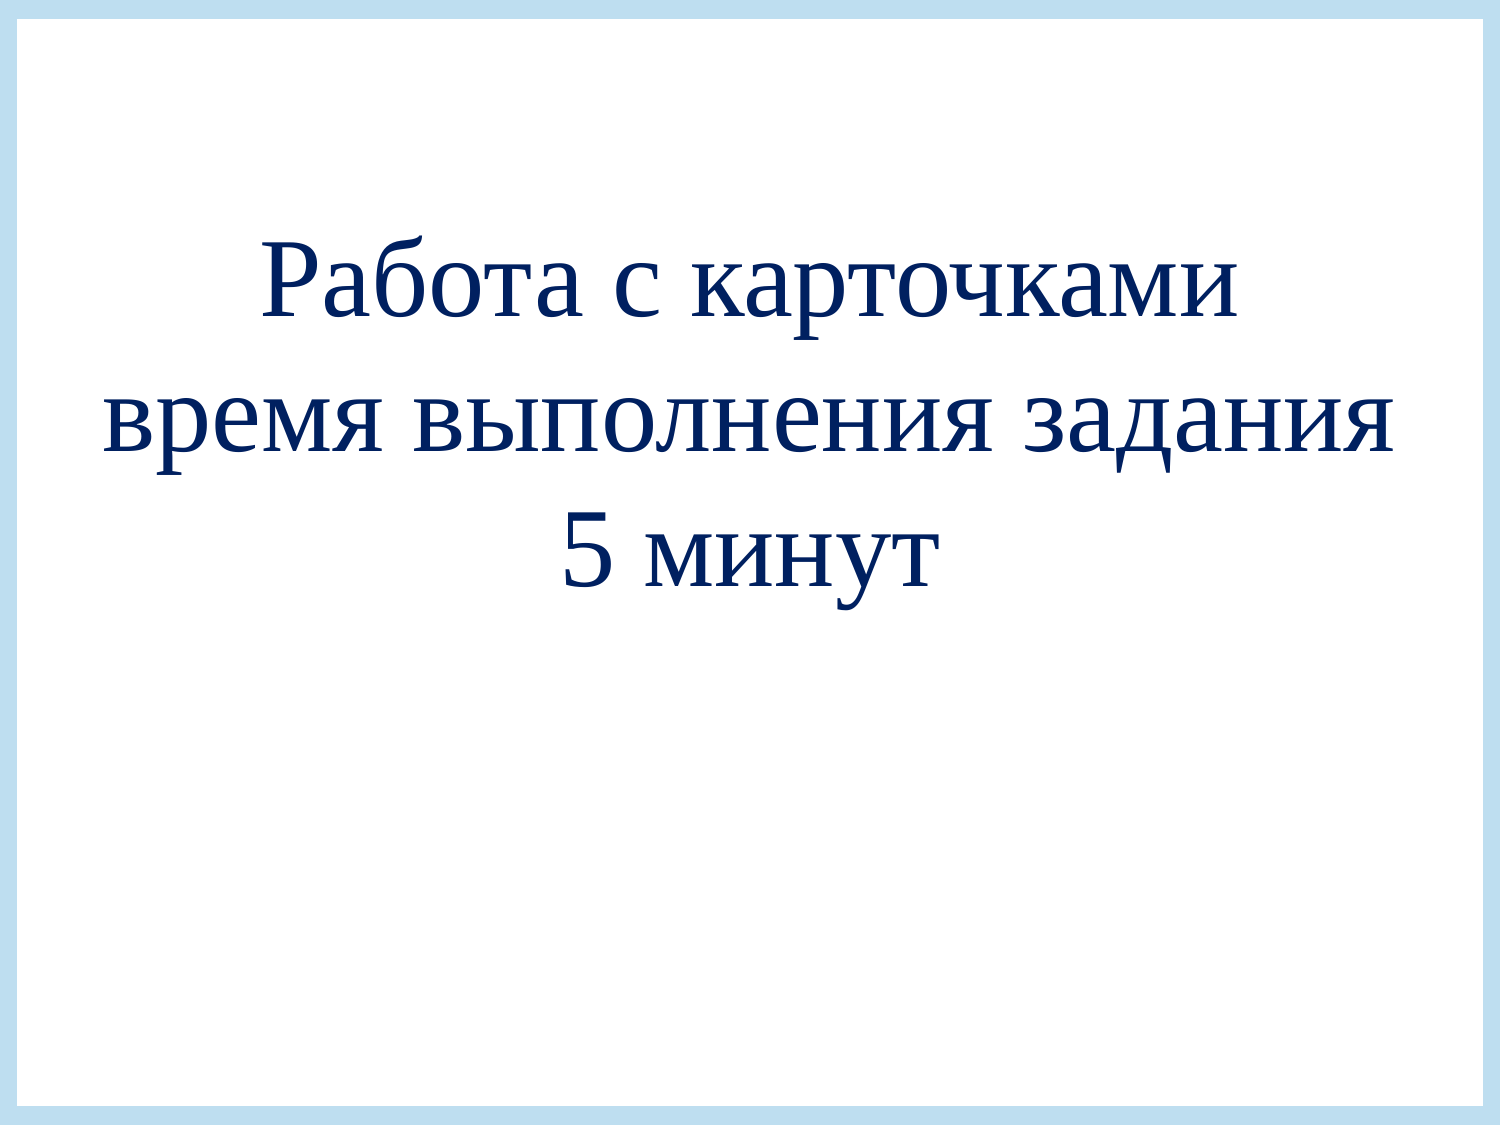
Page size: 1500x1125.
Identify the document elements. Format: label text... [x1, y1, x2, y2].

picture [17, 19, 1483, 1106]
title Работа с карточками время выполнения задания 5 минут [75, 196, 1426, 384]
